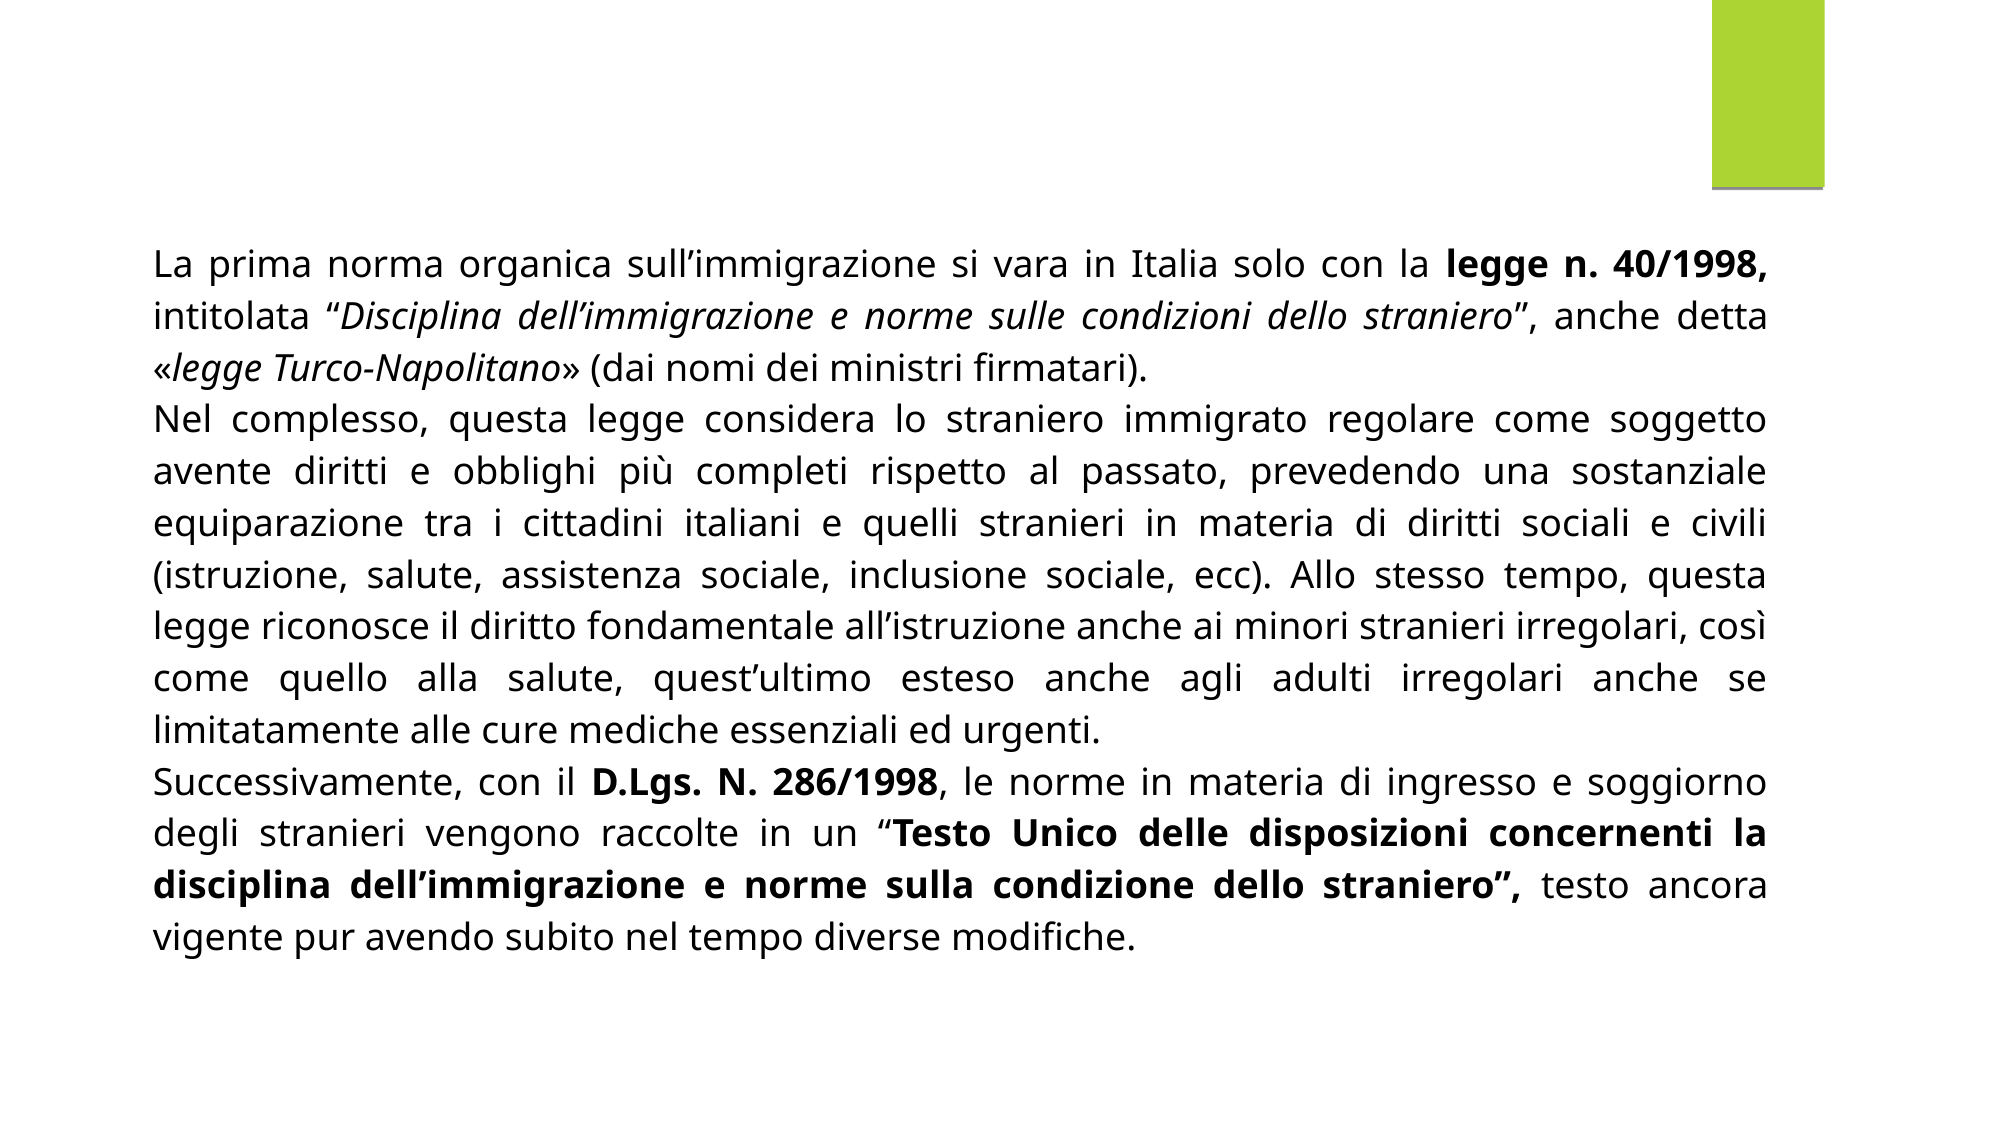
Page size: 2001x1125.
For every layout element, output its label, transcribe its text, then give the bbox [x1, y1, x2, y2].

text_box La prima norma organica sull’immigrazione si vara in Italia solo con la legge n. 40/1998, intitolata “Disciplina dell’immigrazione e norme sulle condizioni dello straniero”, anche detta «legge Turco-Napolitano» (dai nomi dei ministri firmatari). Nel complesso, questa legge considera lo straniero immigrato regolare come soggetto avente diritti e obblighi più completi rispetto al passato, prevedendo una sostanziale equiparazione tra i cittadini italiani e quelli stranieri in materia di diritti sociali e civili (istruzione, salute, assistenza sociale, inclusione sociale, ecc). Allo stesso tempo, questa legge riconosce il diritto fondamentale all’istruzione anche ai minori stranieri irregolari, così come quello alla salute, quest’ultimo esteso anche agli adulti irregolari anche se limitatamente alle cure mediche essenziali ed urgenti. Successivamente, con il D.Lgs. N. 286/1998, le norme in materia di ingresso e soggiorno degli stranieri vengono raccolte in un “Testo Unico delle disposizioni concernenti la disciplina dell’immigrazione e norme sulla condizione dello straniero”, testo ancora vigente pur avendo subito nel tempo diverse modifiche. [137, 226, 1784, 968]
text_box [202, 247, 1863, 1036]
